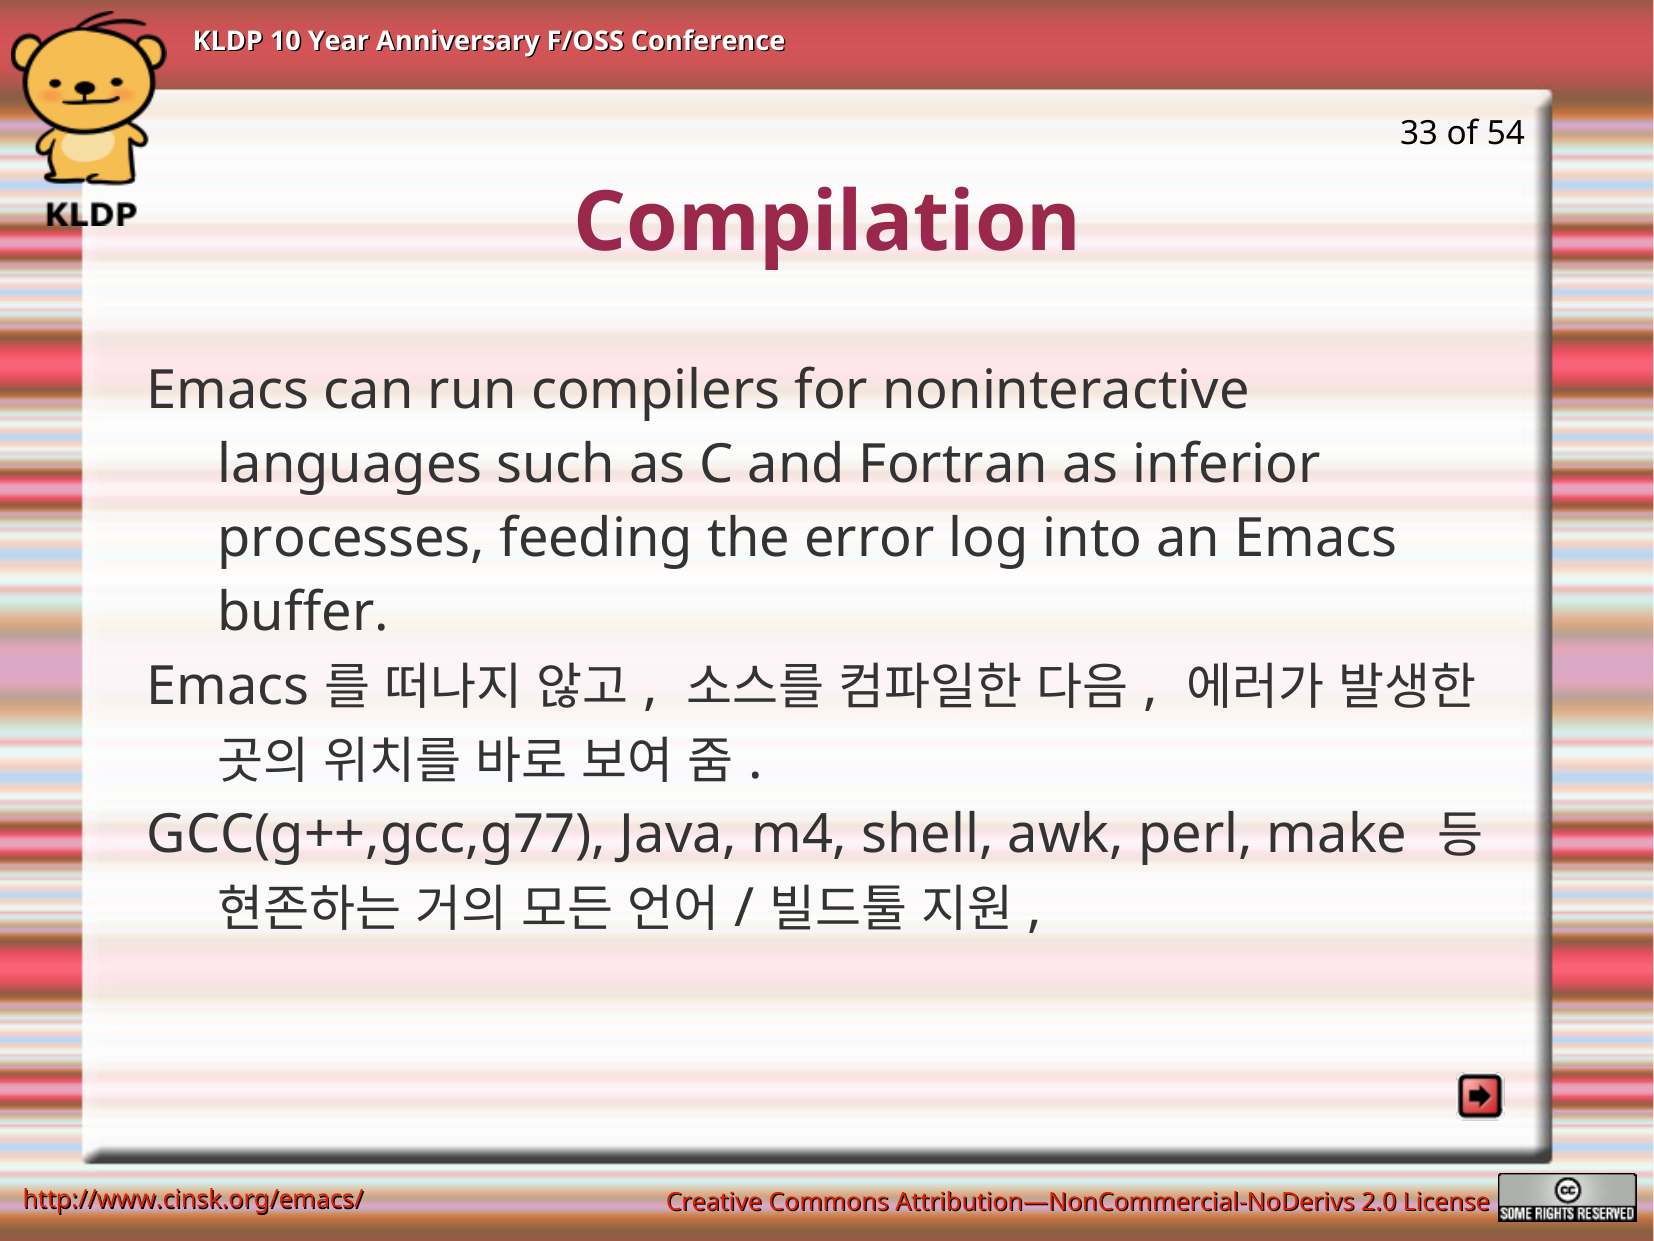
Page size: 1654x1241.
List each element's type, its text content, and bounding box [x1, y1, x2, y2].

picture [0, 0, 1654, 1241]
title Compilation [121, 114, 1534, 322]
list Emacs can run compilers for noninteractive languages such as C and Fortran as inferior processes, feeding the error log into an Emacs buffer. Emacs를 떠나지 않고, 소스를 컴파일한 다음, 에러가 발생한 곳의 위치를 바로 보여 줌. GCC(g++,gcc,g77), Java, m4, shell, awk, perl, make 등 현존하는 거의 모든 언어/빌드툴 지원, [134, 350, 1516, 1133]
